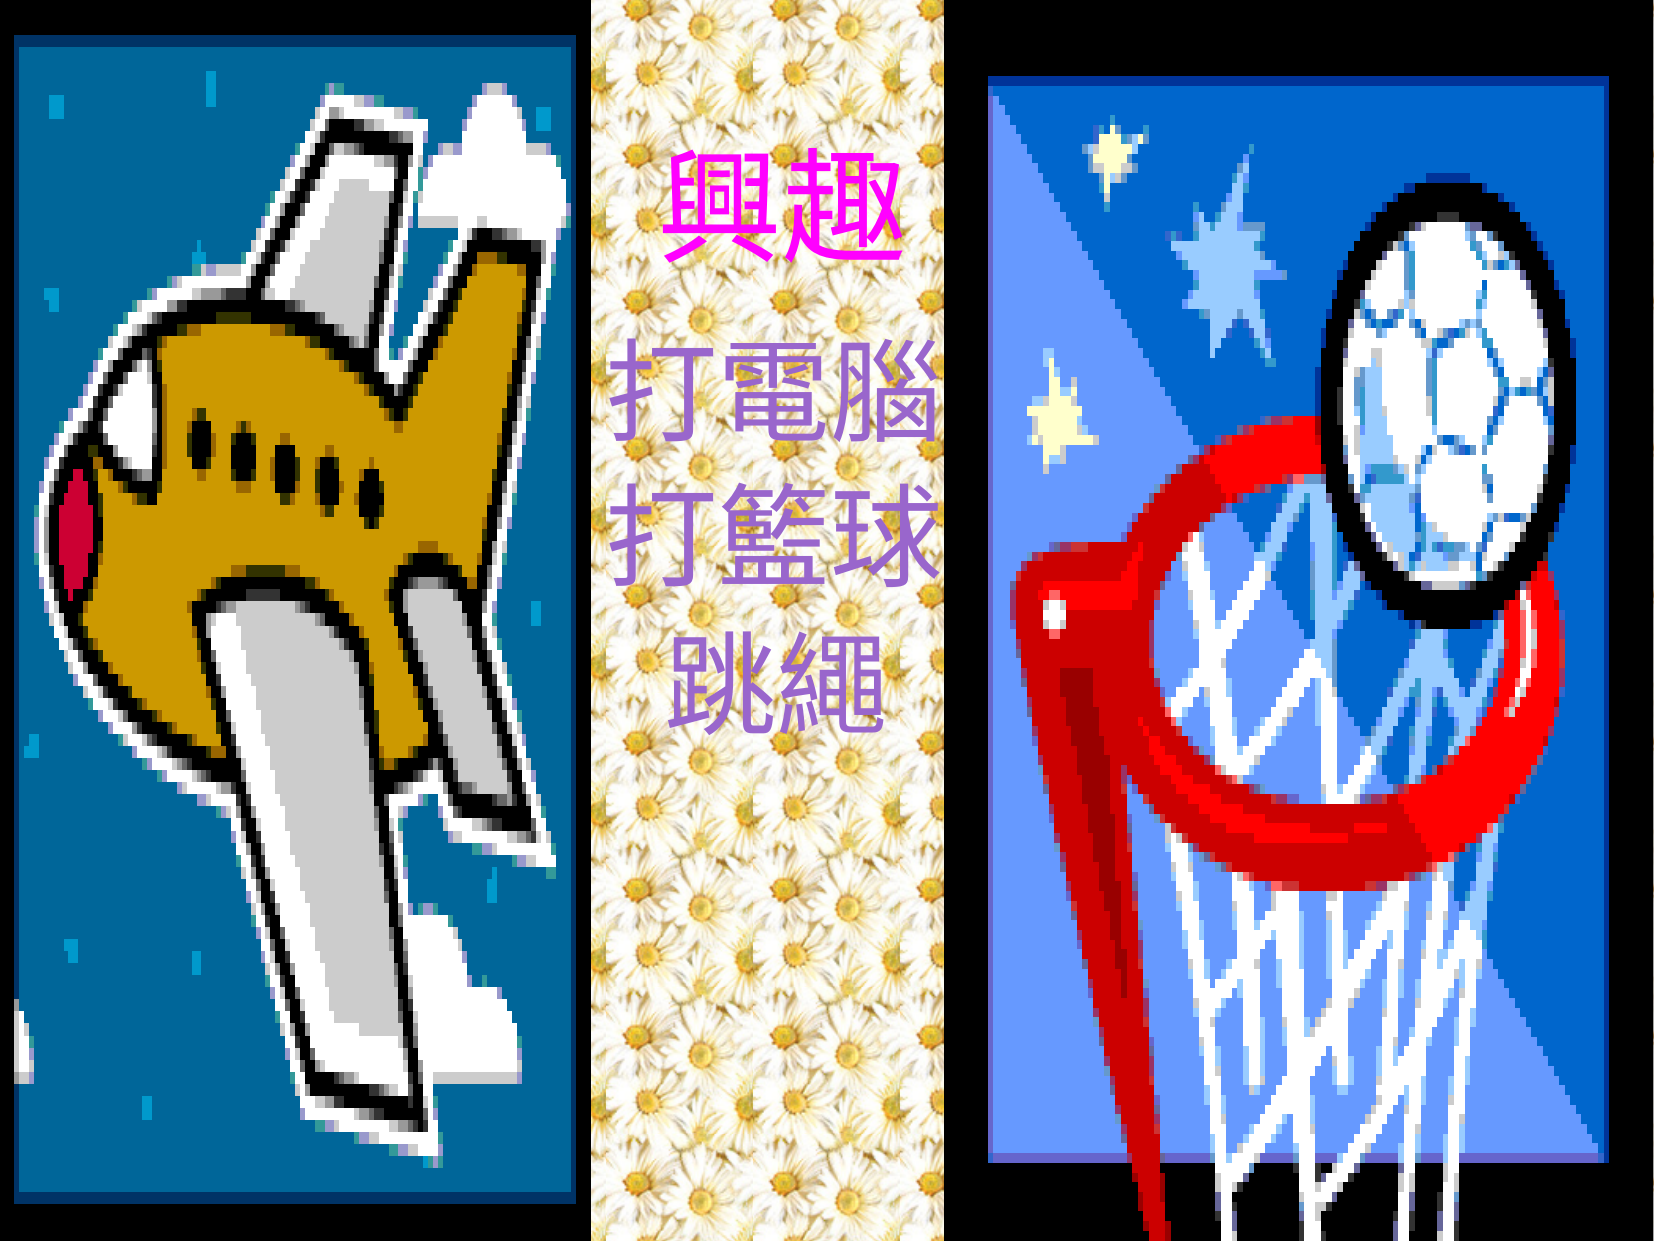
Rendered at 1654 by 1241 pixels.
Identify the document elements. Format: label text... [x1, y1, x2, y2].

text_box 打籃球 [591, 440, 944, 591]
text_box 跳繩 [649, 588, 944, 739]
text_box 打電腦 [591, 295, 944, 440]
text_box 興趣 [591, 100, 944, 266]
picture [0, 0, 1654, 1241]
